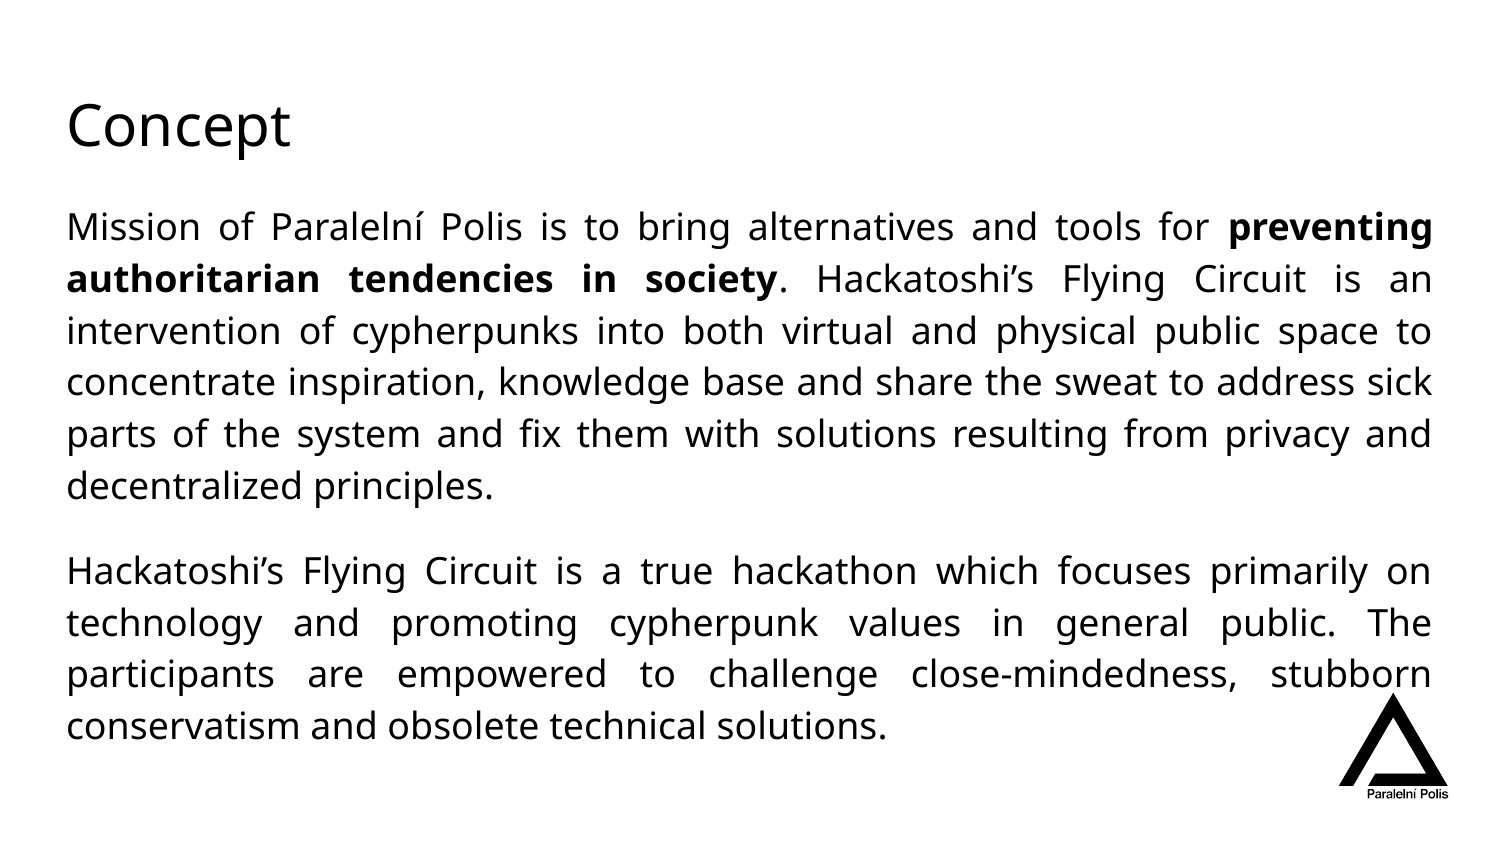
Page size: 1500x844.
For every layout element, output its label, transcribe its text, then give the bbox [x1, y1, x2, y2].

picture [1337, 691, 1449, 803]
list Mission of Paralelní Polis is to bring alternatives and tools for preventing authoritarian tendencies in society. Hackatoshi’s Flying Circuit is an intervention of cypherpunks into both virtual and physical public space to concentrate inspiration, knowledge base and share the sweat to address sick parts of the system and fix them with solutions resulting from privacy and decentralized principles. Hackatoshi’s Flying Circuit is a true hackathon which focuses primarily on technology and promoting cypherpunk values in general public. The participants are empowered to challenge close-mindedness, stubborn conservatism and obsolete technical solutions. [51, 181, 1449, 803]
title Concept [51, 72, 1449, 167]
